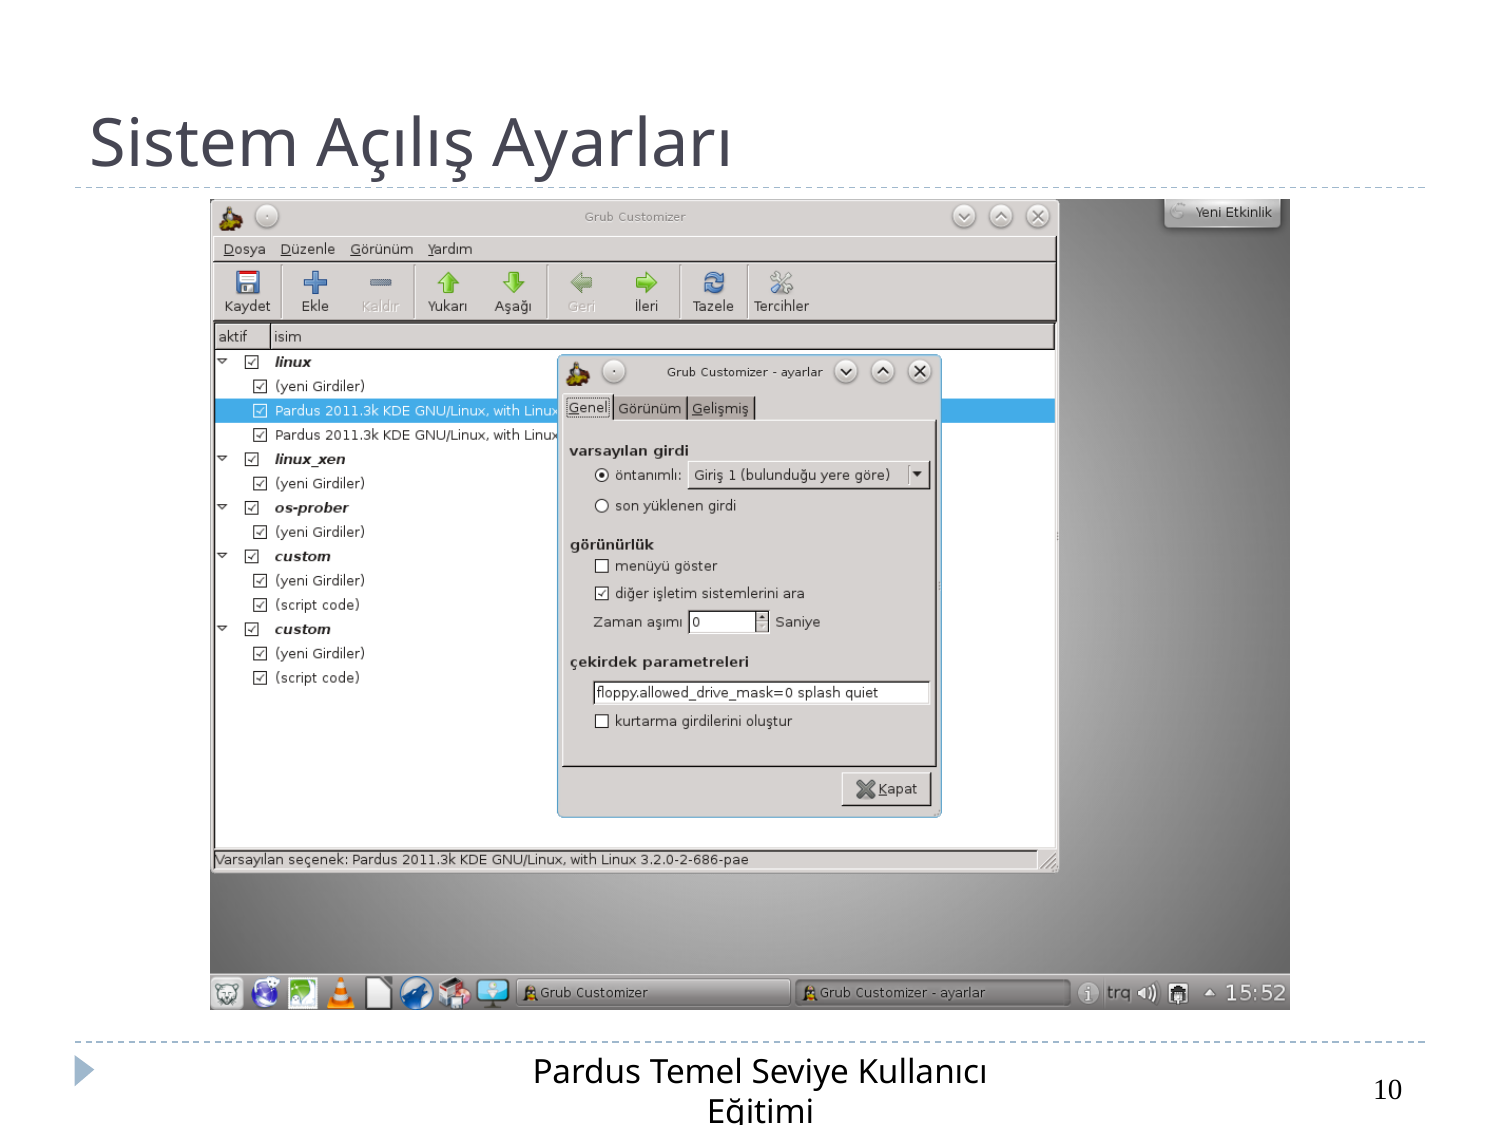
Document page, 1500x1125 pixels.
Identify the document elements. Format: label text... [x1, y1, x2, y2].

title Sistem Açılış Ayarları [75, 24, 1425, 188]
picture [210, 199, 1290, 1010]
